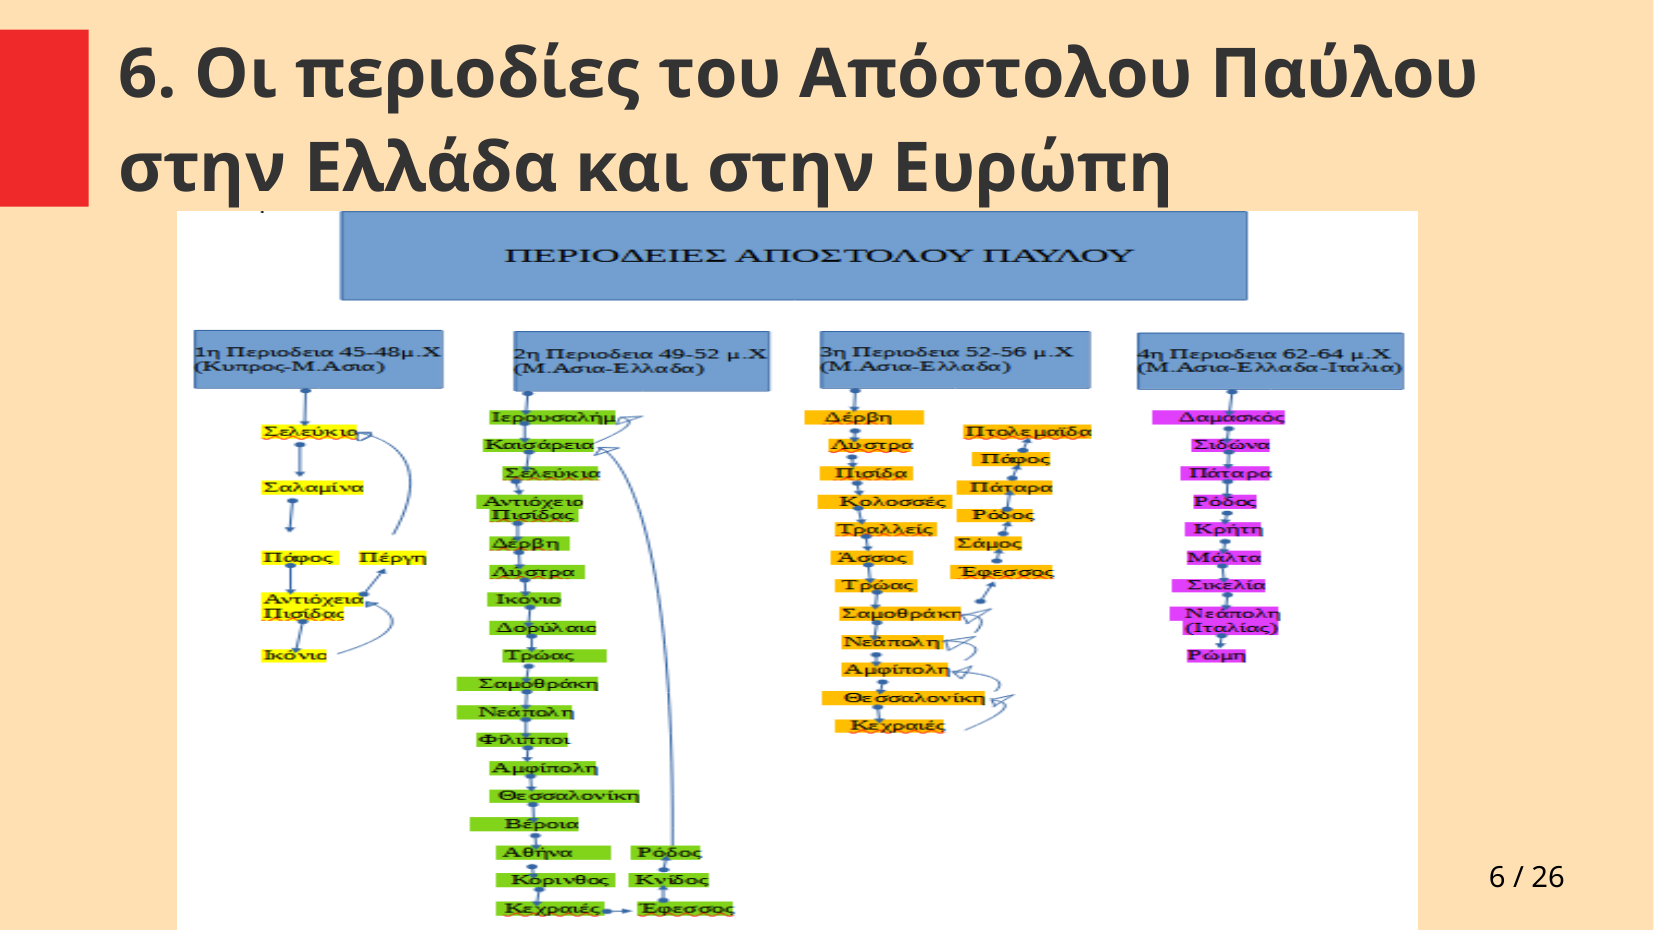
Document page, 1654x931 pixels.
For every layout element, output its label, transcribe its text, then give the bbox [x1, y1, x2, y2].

title 6. Οι περιοδίες του Απόστολου Παύλου στην Ελλάδα και στην Ευρώπη [118, 21, 1595, 216]
picture [177, 211, 1418, 931]
